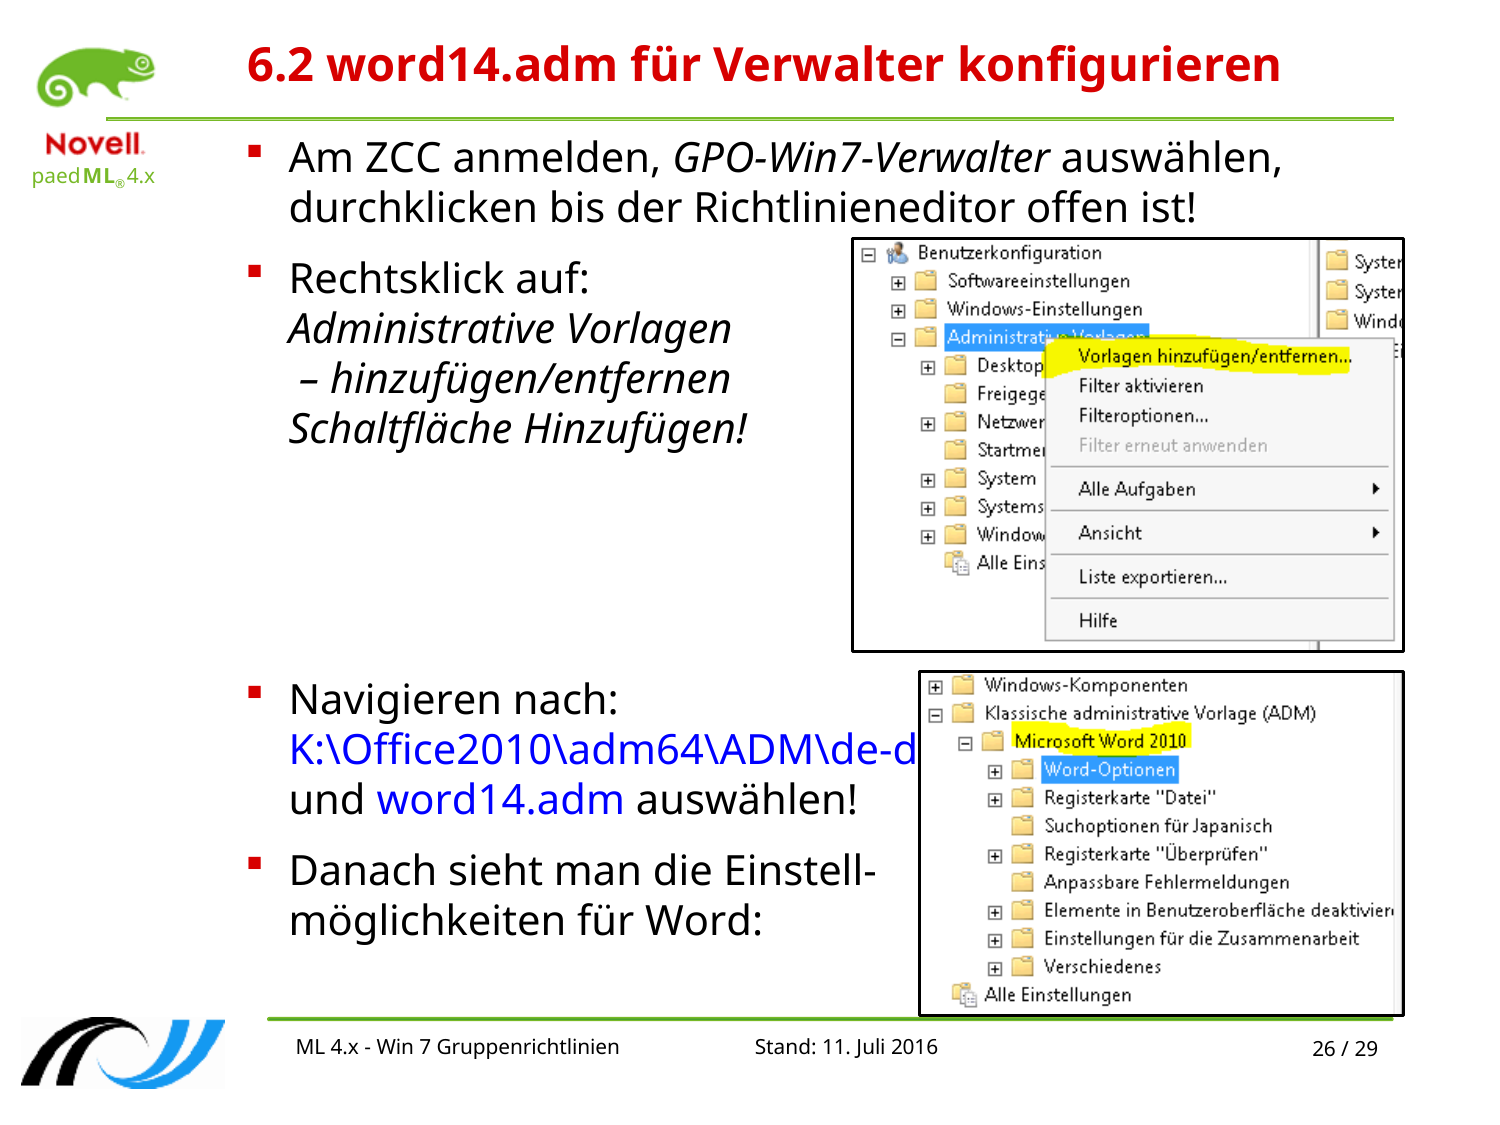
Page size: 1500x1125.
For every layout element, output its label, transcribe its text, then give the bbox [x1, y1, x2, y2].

picture [921, 673, 1403, 1014]
picture [24, 32, 167, 175]
title 6.2 word14.adm für Verwalter konfigurieren [232, 0, 1418, 123]
list Am ZCC anmelden, GPO-Win7-Verwalter auswählen, durchklicken bis der Richtlinieneditor offen ist! Rechtsklick auf: Administrative Vorlagen – hinzufügen/entfernen Schaltfläche Hinzufügen! Navigieren nach: K:\Office2010\adm64\ADM\de-de und word14.adm auswählen! Danach sieht man die Einstell- möglichkeiten für Word: [230, 123, 1477, 1023]
picture [21, 1017, 225, 1089]
picture [854, 239, 1403, 651]
